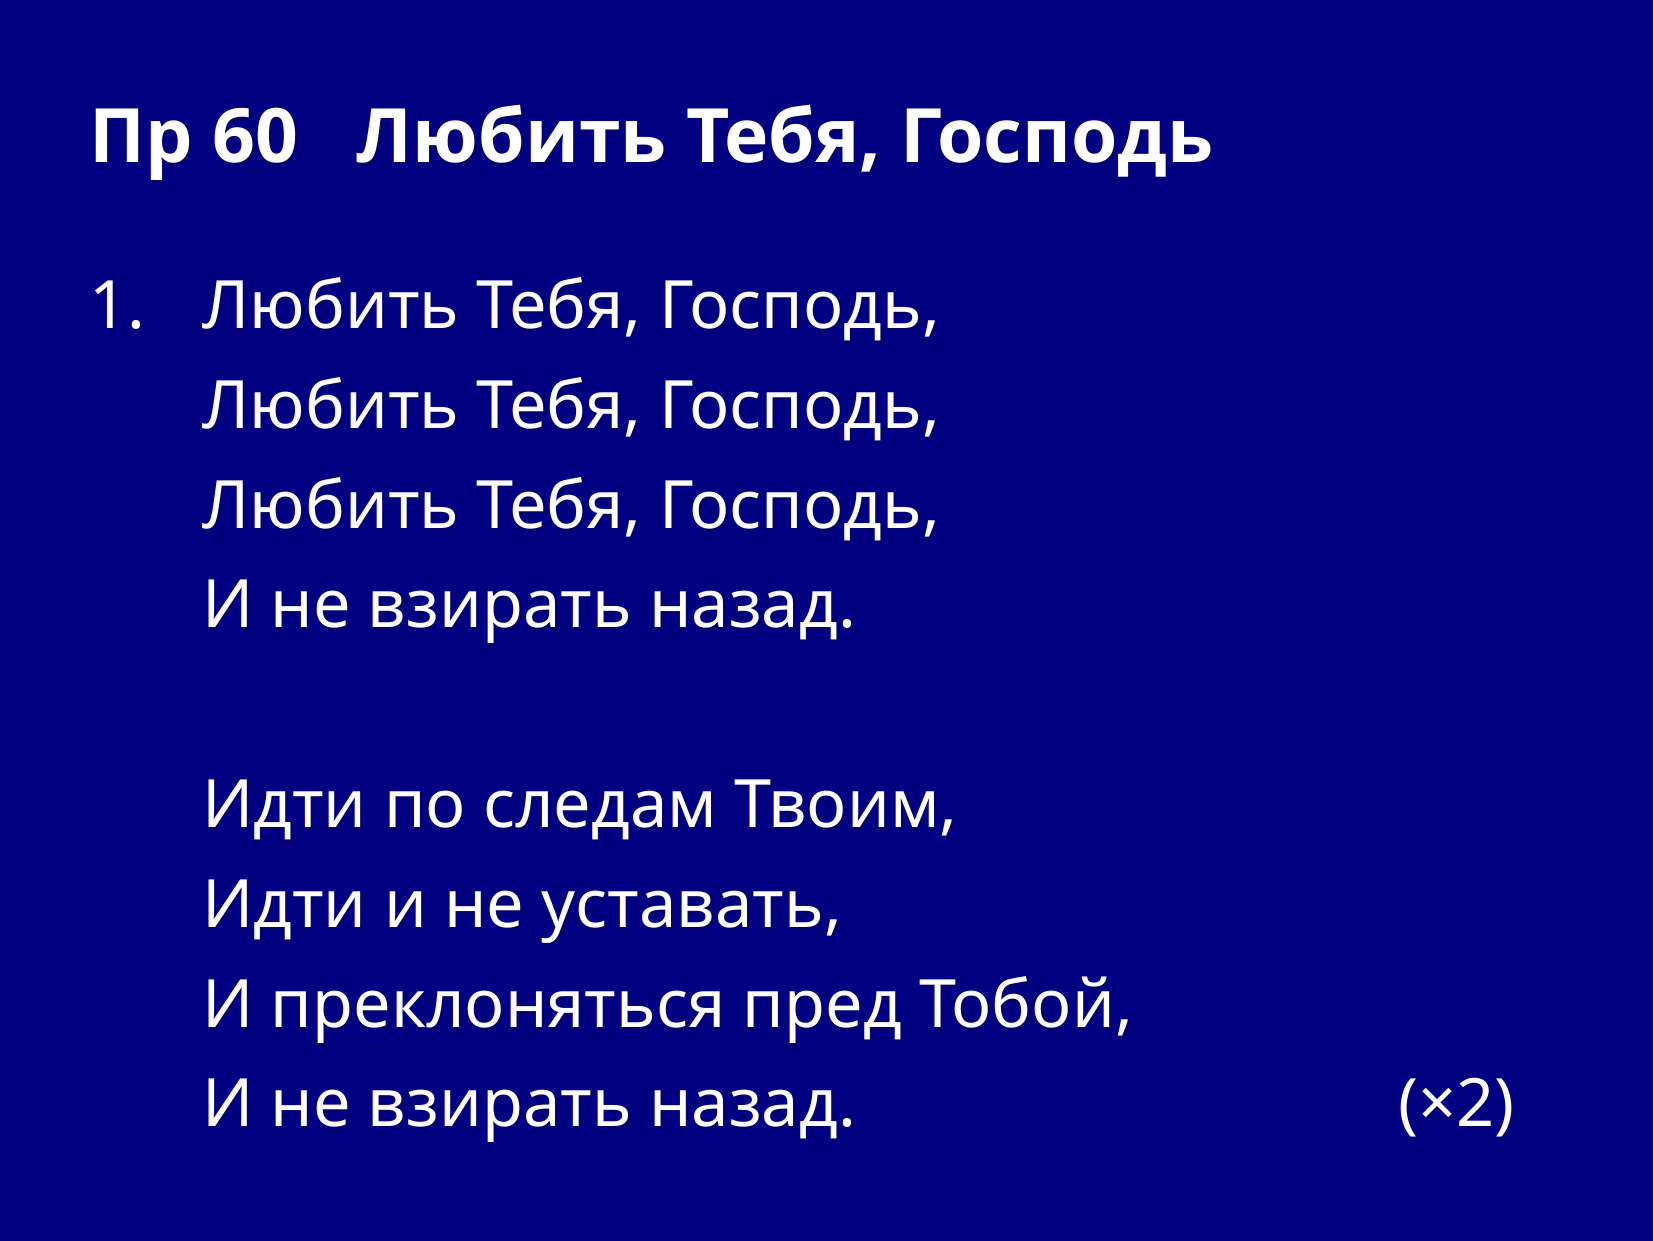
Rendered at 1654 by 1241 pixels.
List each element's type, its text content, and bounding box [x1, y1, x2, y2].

text_box Пр 60 Любить Тебя, Господь [75, 75, 1576, 188]
text_box 1. Любить Тебя, Господь, Любить Тебя, Господь, Любить Тебя, Господь, И не взирать назад. Идти по следам Твоим, Идти и не уставать, И преклоняться пред Тобой, И не взирать назад. (×2) [75, 188, 1576, 1163]
